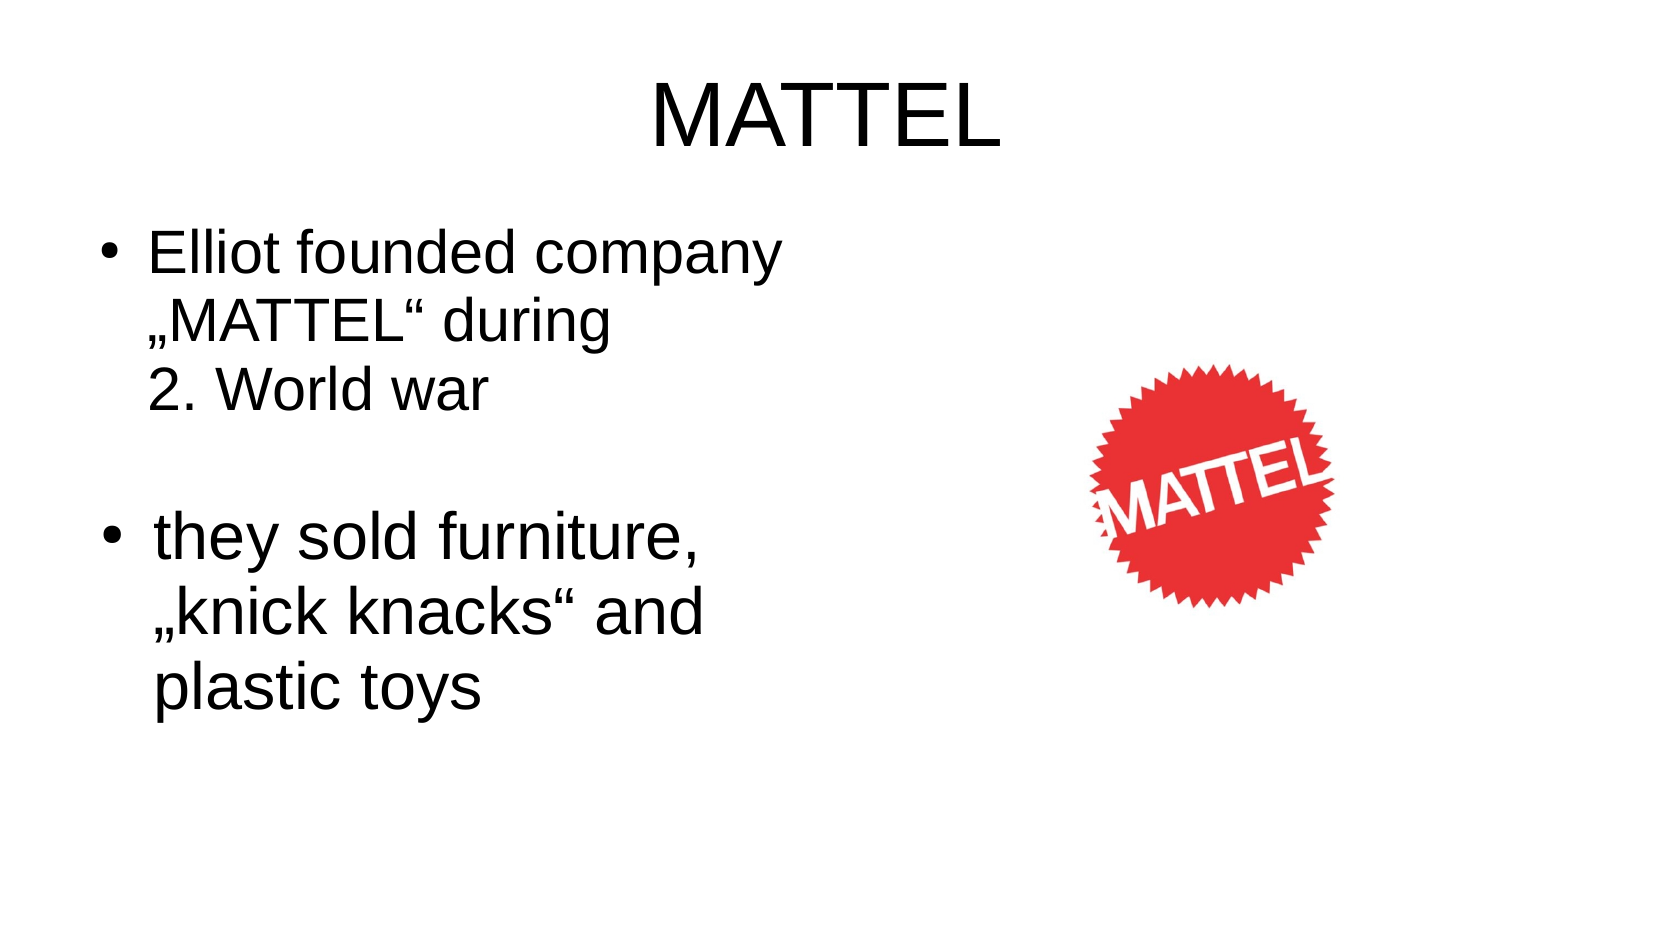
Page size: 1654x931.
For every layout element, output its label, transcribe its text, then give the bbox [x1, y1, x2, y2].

picture [845, 264, 1572, 711]
title MATTEL [82, 37, 1571, 193]
list they sold furniture, „knick knacks“ and plastic toys [82, 499, 809, 757]
list Elliot founded company „MATTEL“ during 2. World war [82, 217, 809, 475]
